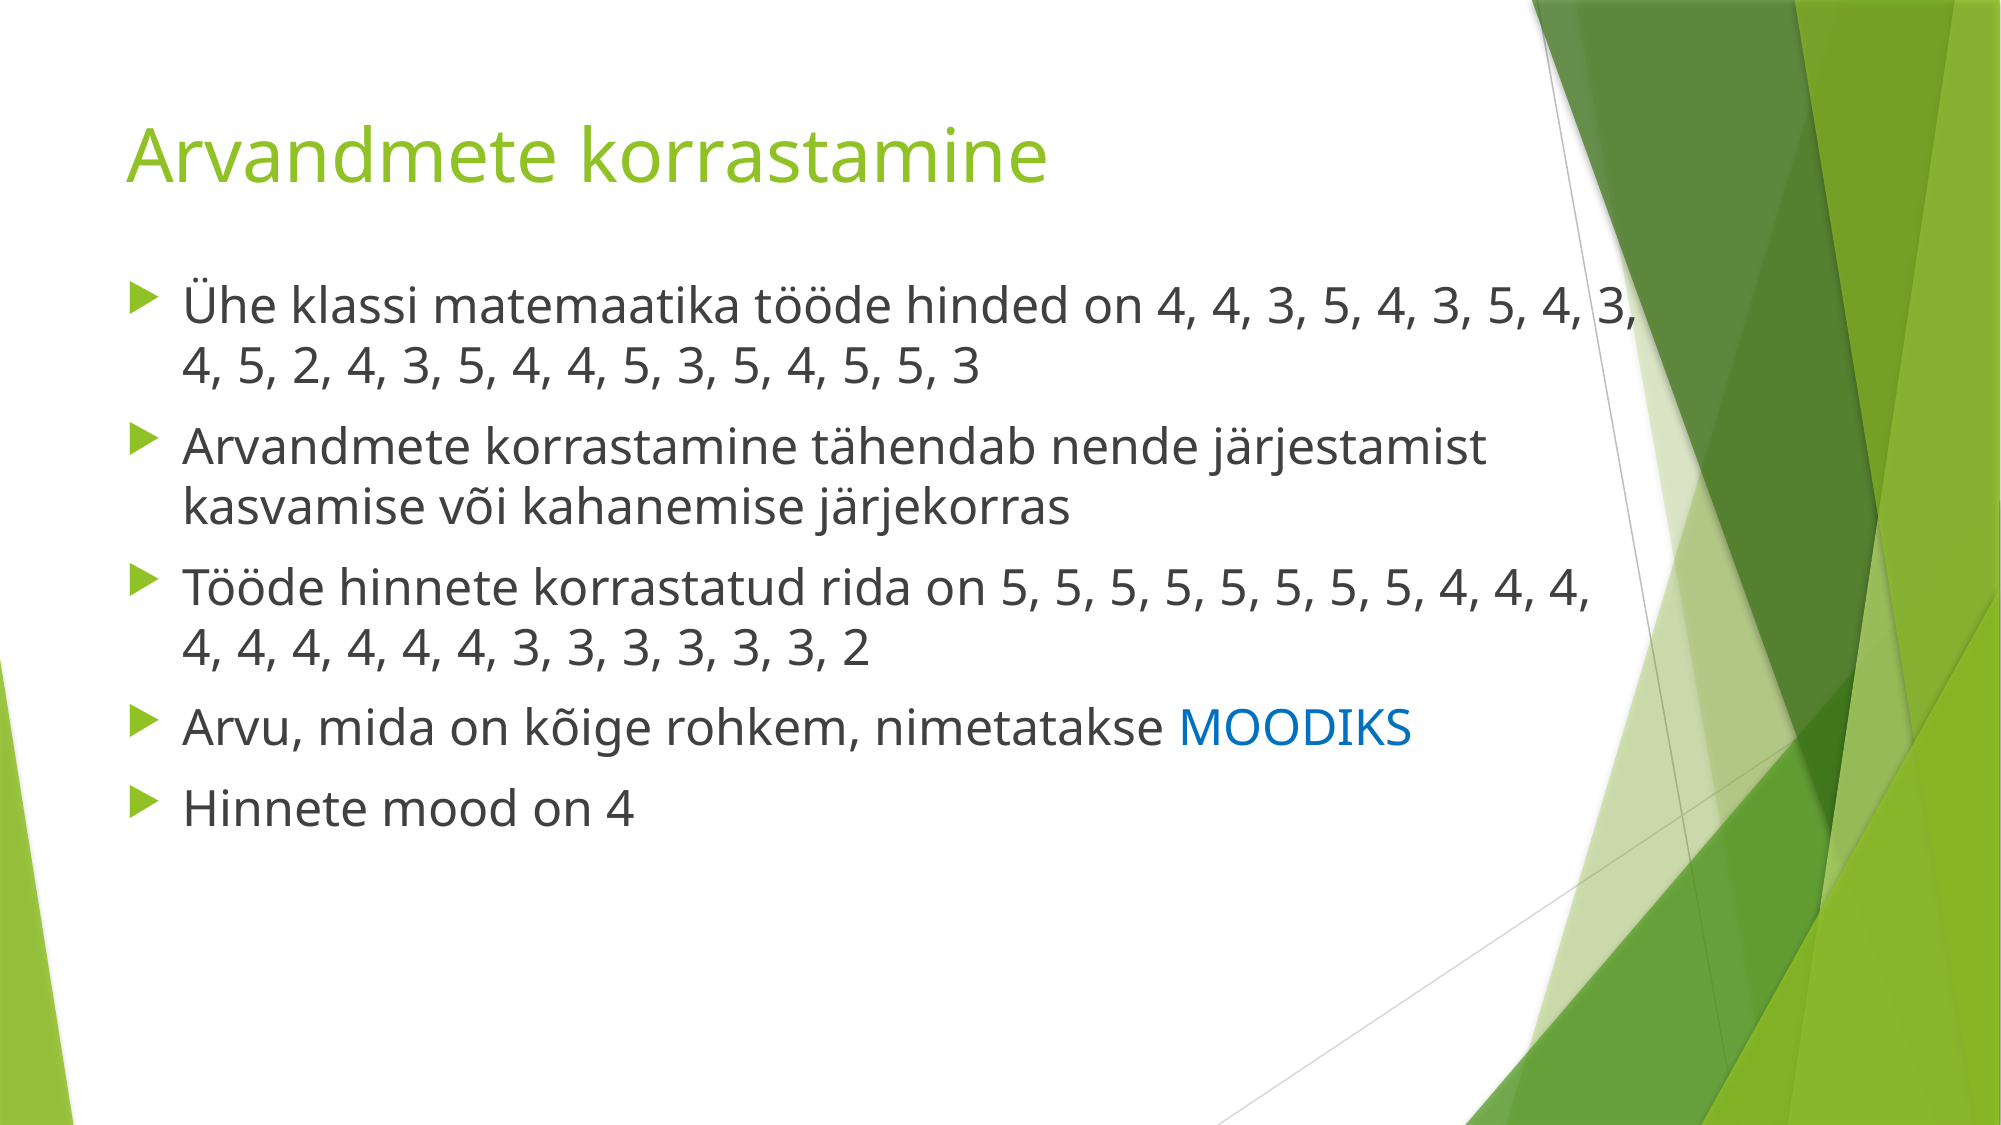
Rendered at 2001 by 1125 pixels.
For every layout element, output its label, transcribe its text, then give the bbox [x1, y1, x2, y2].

list Ühe klassi matemaatika tööde hinded on 4, 4, 3, 5, 4, 3, 5, 4, 3, 4, 5, 2, 4, 3, 5, 4, 4, 5, 3, 5, 4, 5, 5, 3 Arvandmete korrastamine tähendab nende järjestamist kasvamise või kahanemise järjekorras Tööde hinnete korrastatud rida on 5, 5, 5, 5, 5, 5, 5, 5, 4, 4, 4, 4, 4, 4, 4, 4, 4, 3, 3, 3, 3, 3, 3, 2 Arvu, mida on kõige rohkem, nimetatakse MOODIKS Hinnete mood on 4 [111, 265, 1657, 1035]
title Arvandmete korrastamine [111, 99, 1522, 265]
